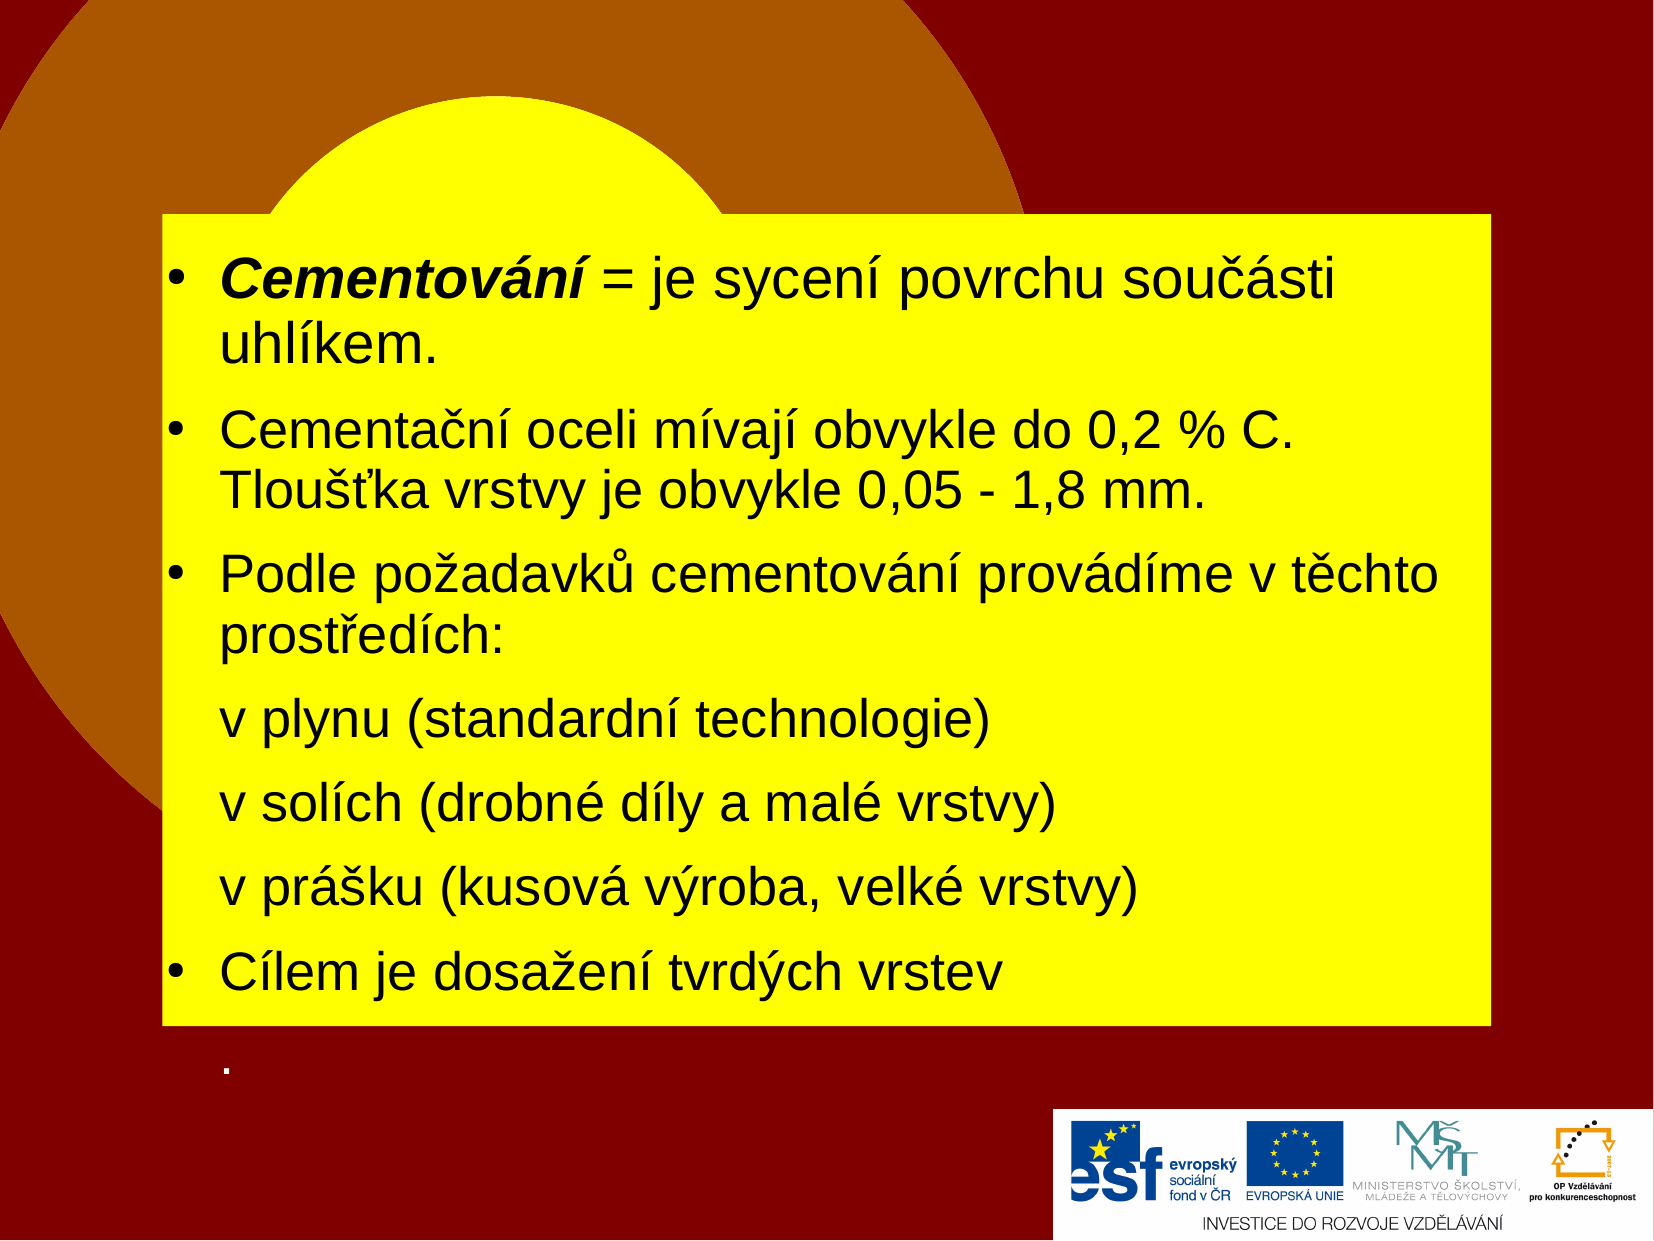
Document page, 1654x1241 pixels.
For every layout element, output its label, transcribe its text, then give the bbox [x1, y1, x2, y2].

picture [1053, 1109, 1654, 1241]
text_box [162, 214, 1492, 1027]
list Cementování = je sycení povrchu součásti uhlíkem. Cementační oceli mívají obvykle do 0,2 % C. Tloušťka vrstvy je obvykle 0,05 - 1,8 mm. Podle požadavků cementování provádíme v těchto prostředích: v plynu (standardní technologie) v solích (drobné díly a malé vrstvy) v prášku (kusová výroba, velké vrstvy) Cílem je dosažení tvrdých vrstev . [77, 245, 1442, 1171]
